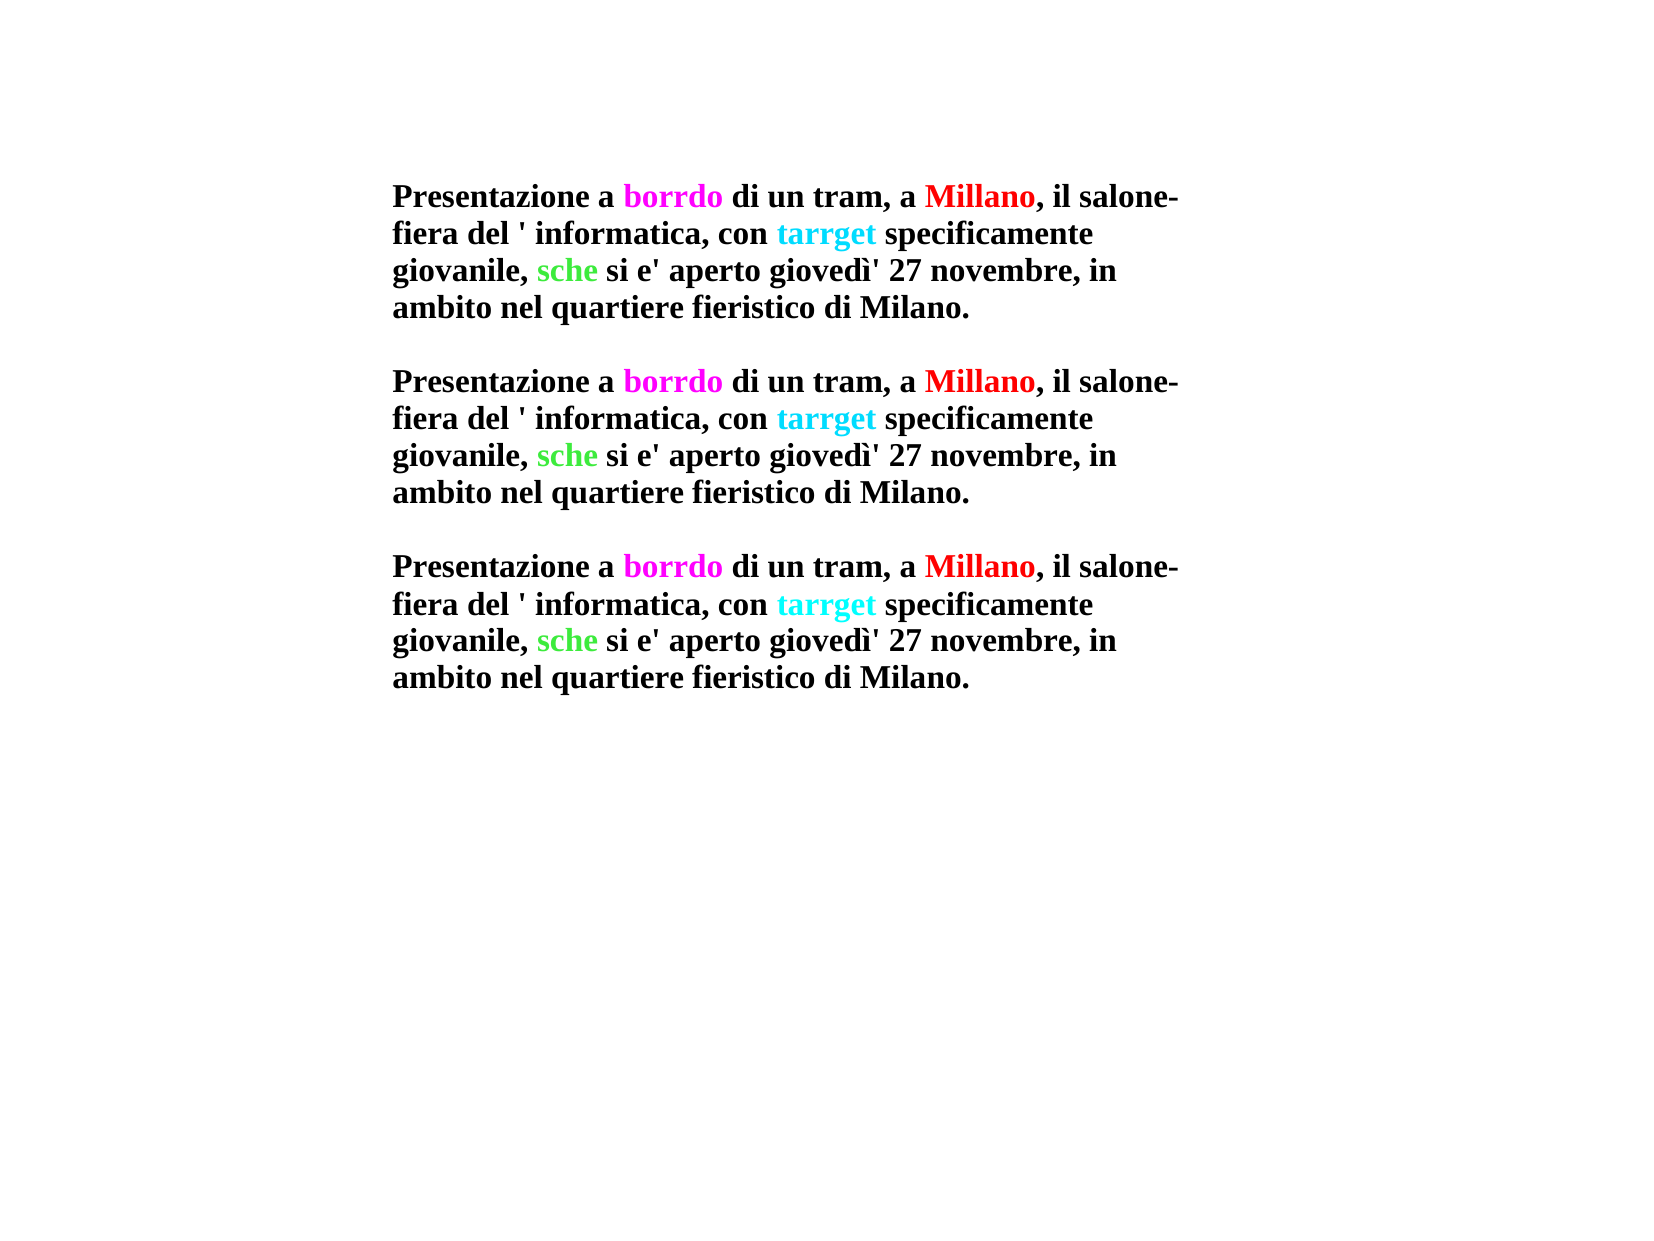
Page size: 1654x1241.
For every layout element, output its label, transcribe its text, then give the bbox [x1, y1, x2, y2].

text_box Presentazione a borrdo di un tram, a Millano, il salone-fiera del ' informatica, con tarrget specificamente giovanile, sche si e' aperto giovedì' 27 novembre, in ambito nel quartiere fieristico di Milano. Presentazione a borrdo di un tram, a Millano, il salone-fiera del ' informatica, con tarrget specificamente giovanile, sche si e' aperto giovedì' 27 novembre, in ambito nel quartiere fieristico di Milano. Presentazione a borrdo di un tram, a Millano, il salone-fiera del ' informatica, con tarrget specificamente giovanile, sche si e' aperto giovedì' 27 novembre, in ambito nel quartiere fieristico di Milano. [392, 177, 1203, 855]
